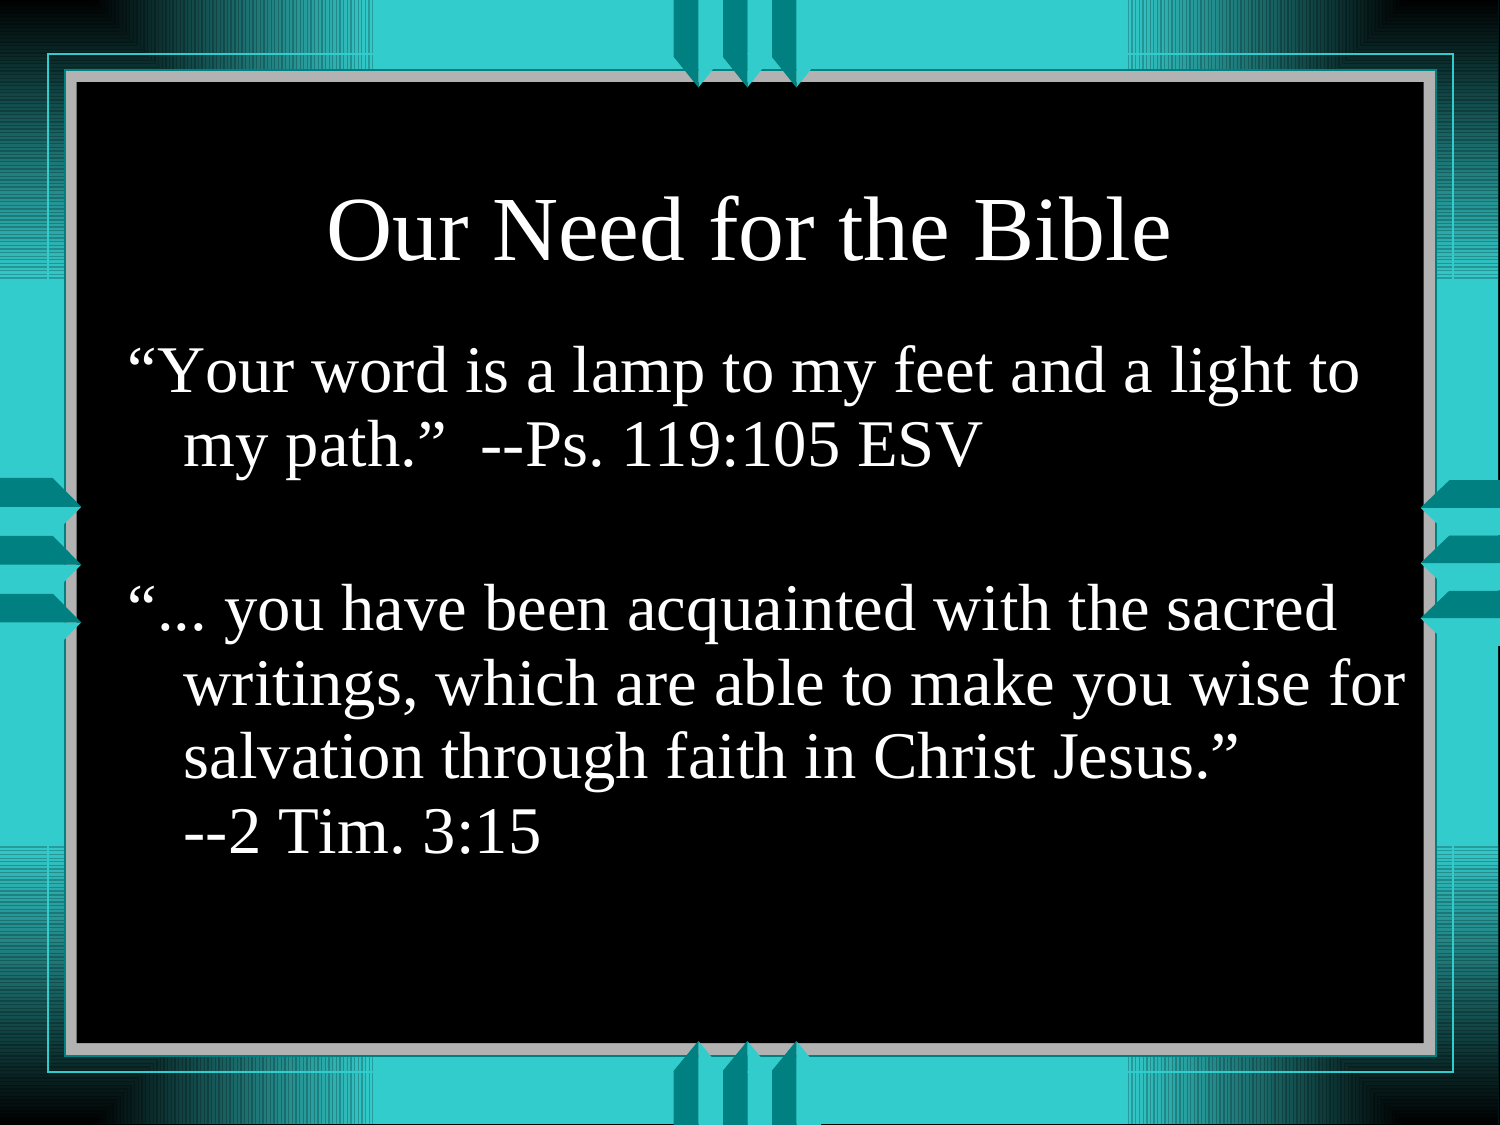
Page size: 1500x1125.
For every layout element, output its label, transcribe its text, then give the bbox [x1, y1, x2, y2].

list “Your word is a lamp to my feet and a light to my path.” --Ps. 119:105 ESV “... you have been acquainted with the sacred writings, which are able to make you wise for salvation through faith in Christ Jesus.” --2 Tim. 3:15 [112, 324, 1450, 1001]
title Our Need for the Bible [112, 99, 1388, 288]
